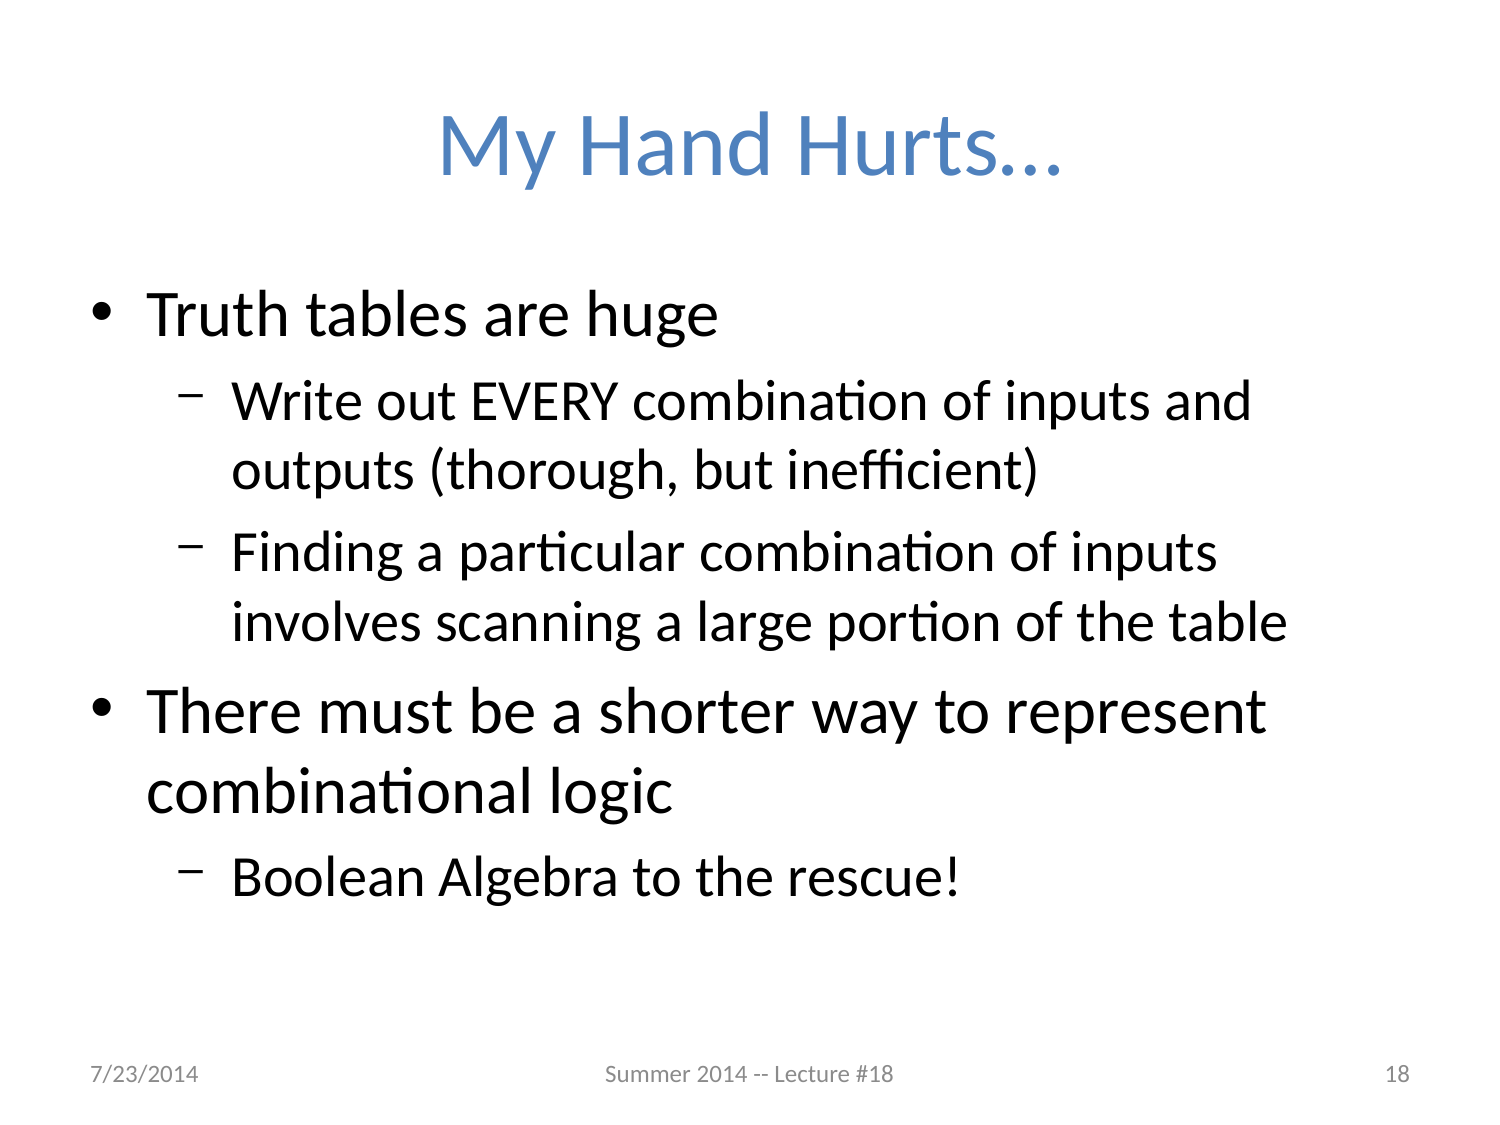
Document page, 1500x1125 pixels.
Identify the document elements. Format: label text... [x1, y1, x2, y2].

slide_number <number> [1074, 1042, 1425, 1103]
list Truth tables are huge Write out EVERY combination of inputs and outputs (thorough, but inefficient) Finding a particular combination of inputs involves scanning a large portion of the table There must be a shorter way to represent combinational logic Boolean Algebra to the rescue! [75, 262, 1425, 1073]
footer Summer 2014 -- Lecture #18 [512, 1042, 988, 1103]
title My Hand Hurts… [75, 45, 1425, 233]
slide_number 7/23/2014 [75, 1042, 425, 1103]
